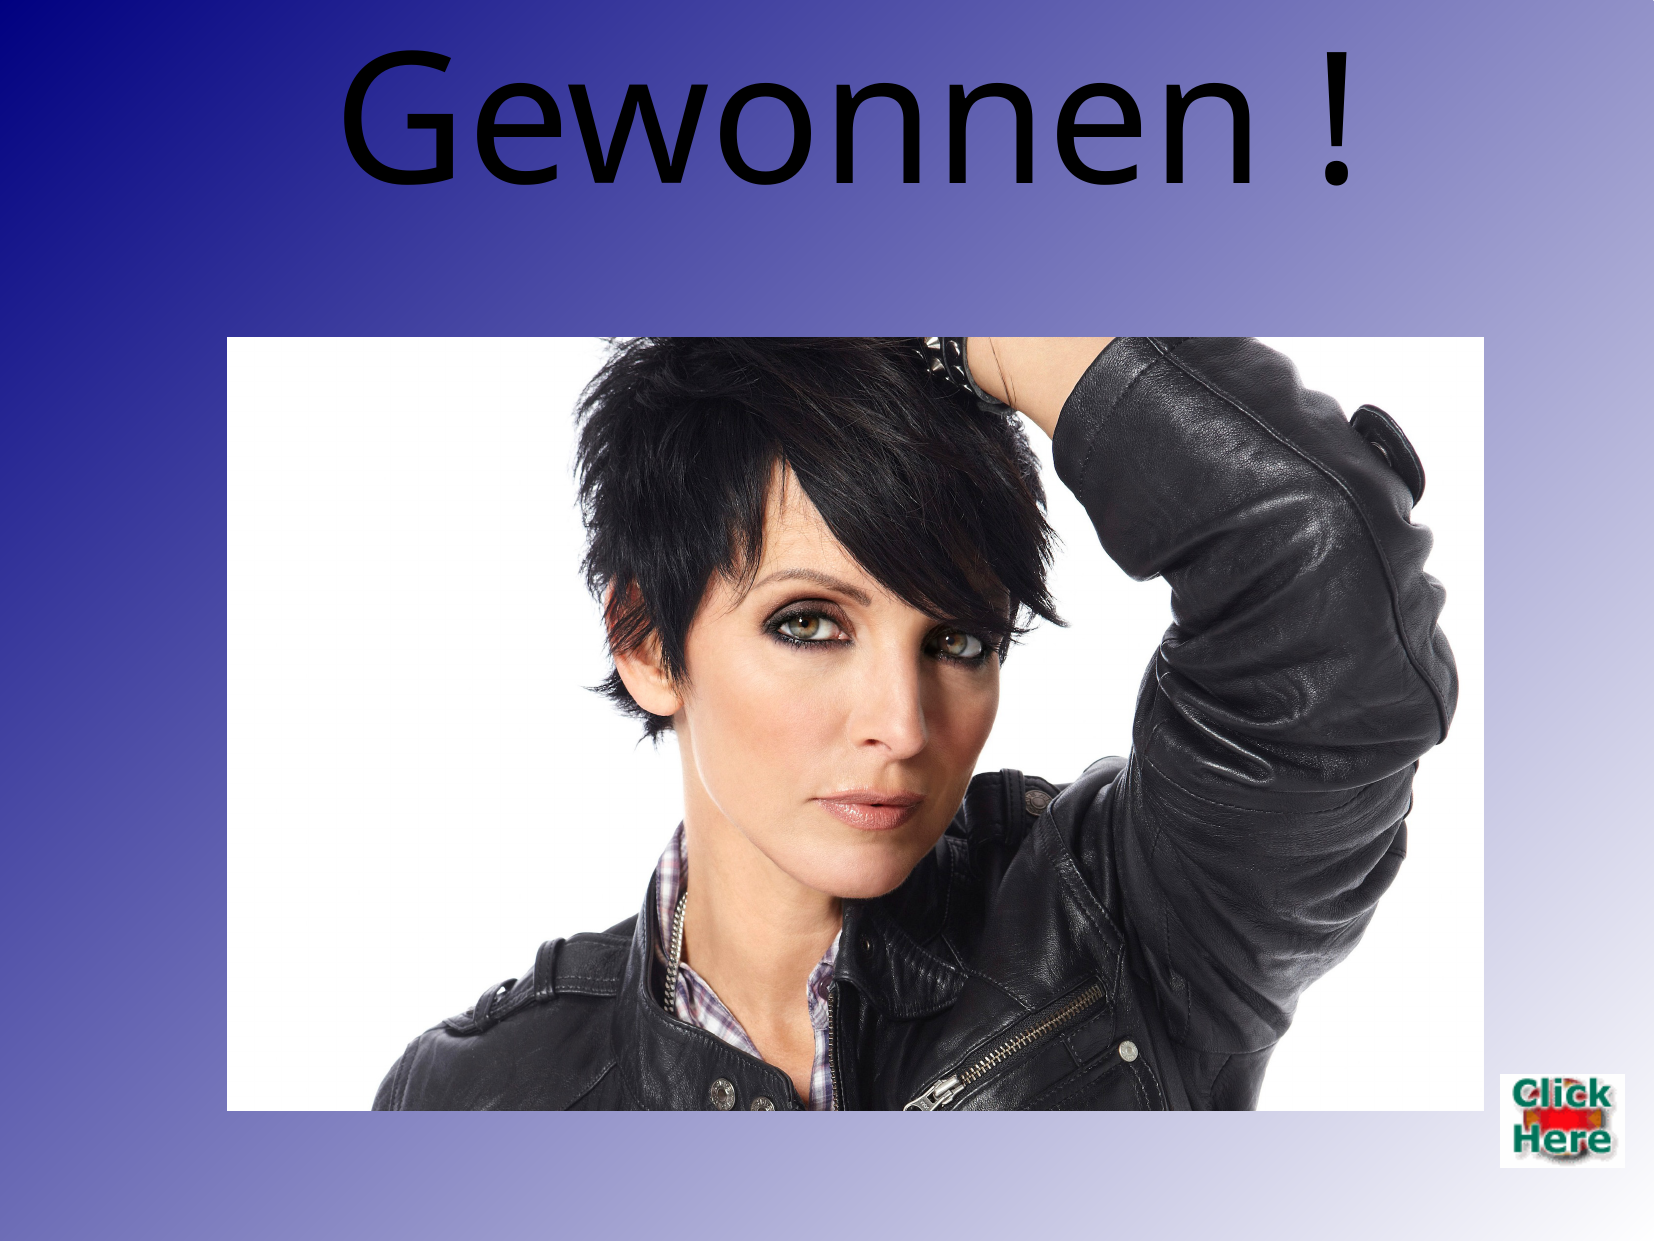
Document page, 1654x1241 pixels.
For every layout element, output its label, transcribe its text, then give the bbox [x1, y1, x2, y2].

text_box Gewonnen ! [103, 0, 1592, 208]
picture [227, 337, 1484, 1111]
picture [1500, 1074, 1625, 1168]
